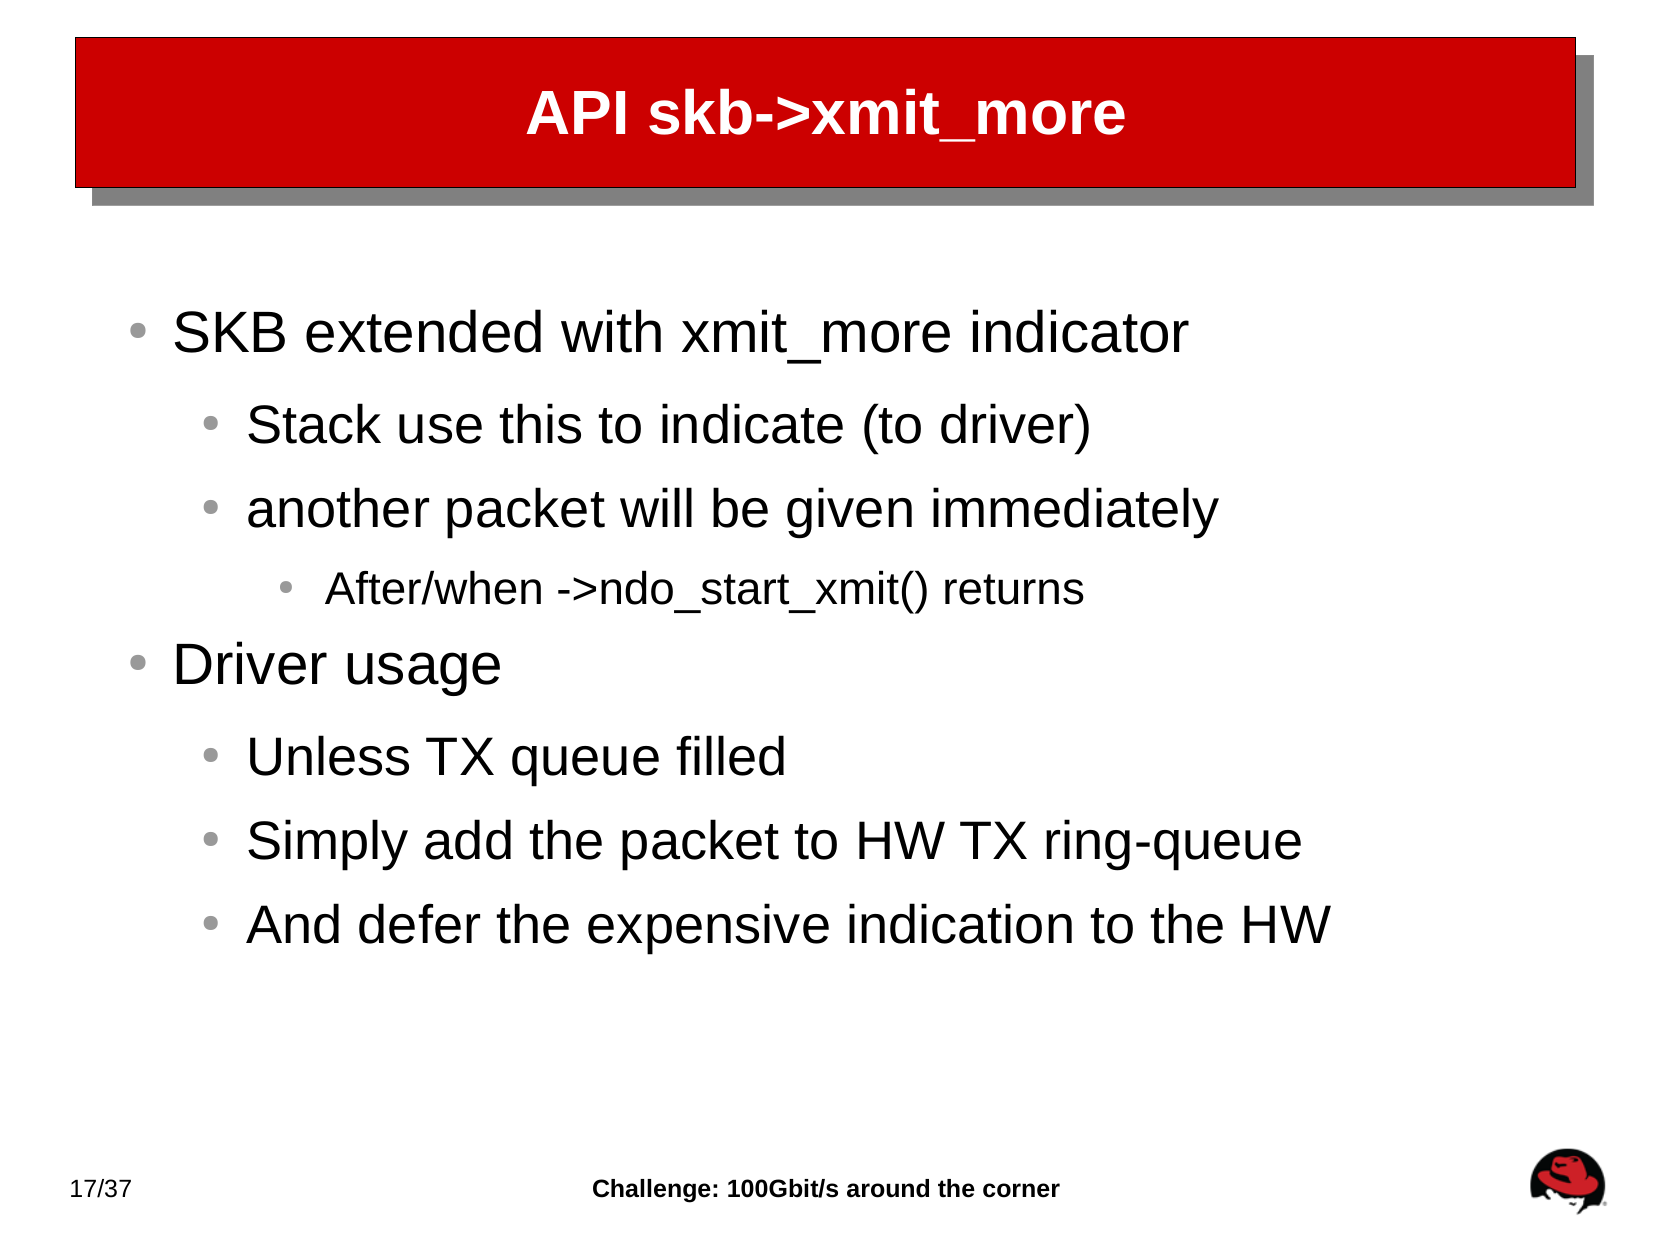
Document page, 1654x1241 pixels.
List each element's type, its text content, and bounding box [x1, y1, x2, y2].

picture [1529, 1146, 1613, 1224]
list SKB extended with xmit_more indicator Stack use this to indicate (to driver) another packet will be given immediately After/when ->ndo_start_xmit() returns Driver usage Unless TX queue filled Simply add the packet to HW TX ring-queue And defer the expensive indication to the HW [112, 300, 1538, 1088]
title API skb->xmit_more [116, 37, 1538, 188]
